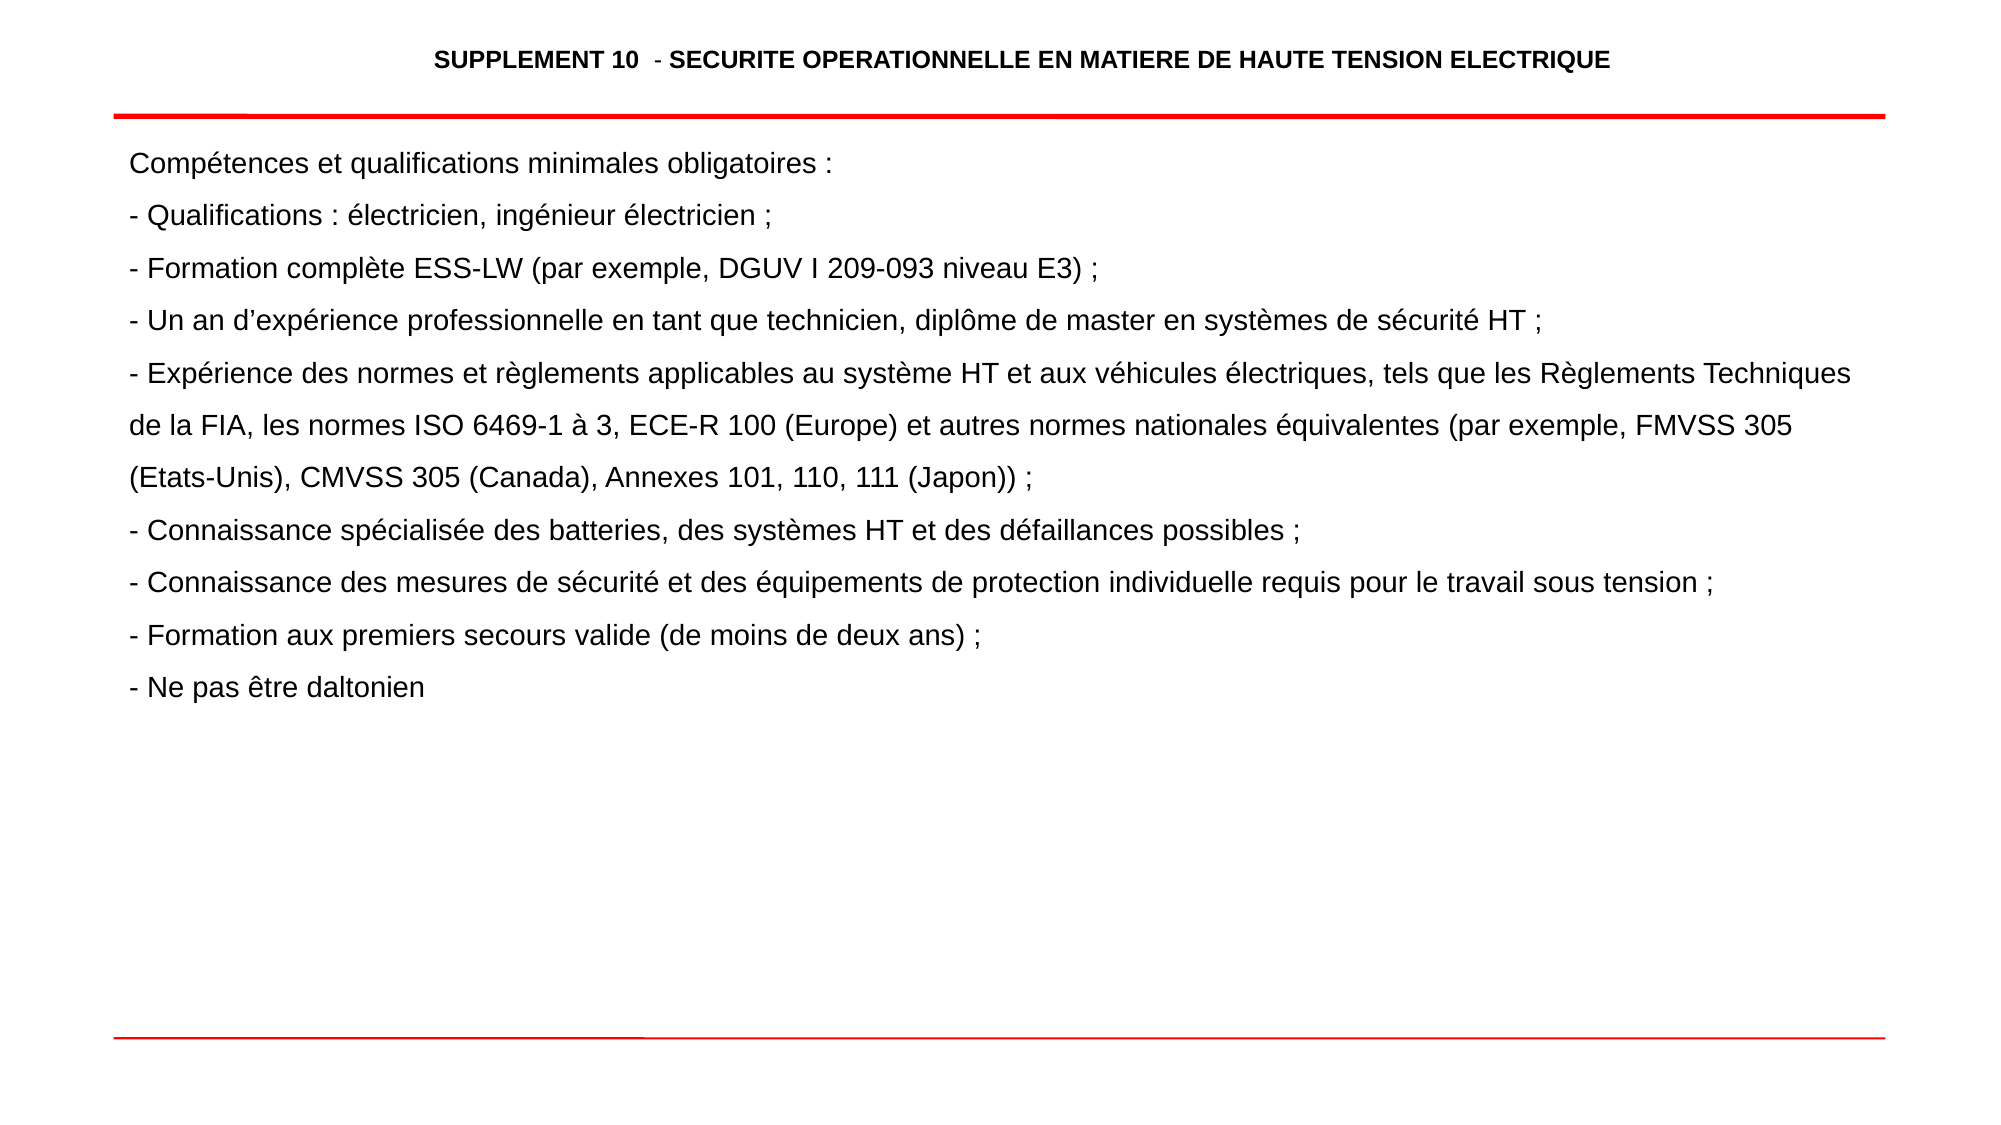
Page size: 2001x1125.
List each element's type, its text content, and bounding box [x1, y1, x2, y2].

text_box SUPPLEMENT 10 - SECURITE OPERATIONNELLE EN MATIERE DE HAUTE TENSION ELECTRIQUE [173, 38, 1895, 82]
text_box Compétences et qualifications minimales obligatoires : - Qualifications : électricien, ingénieur électricien ; - Formation complète ESS-LW (par exemple, DGUV I 209-093 niveau E3) ; - Un an d’expérience professionnelle en tant que technicien, diplôme de master en systèmes de sécurité HT ; - Expérience des normes et règlements applicables au système HT et aux véhicules électriques, tels que les Règlements Techniques de la FIA, les normes ISO 6469-1 à 3, ECE-R 100 (Europe) et autres normes nationales équivalentes (par exemple, FMVSS 305 (Etats-Unis), CMVSS 305 (Canada), Annexes 101, 110, 111 (Japon)) ; - Connaissance spécialisée des batteries, des systèmes HT et des défaillances possibles ; - Connaissance des mesures de sécurité et des équipements de protection individuelle requis pour le travail sous tension ; - Formation aux premiers secours valide (de moins de deux ans) ; - Ne pas être daltonien [114, 119, 1886, 711]
